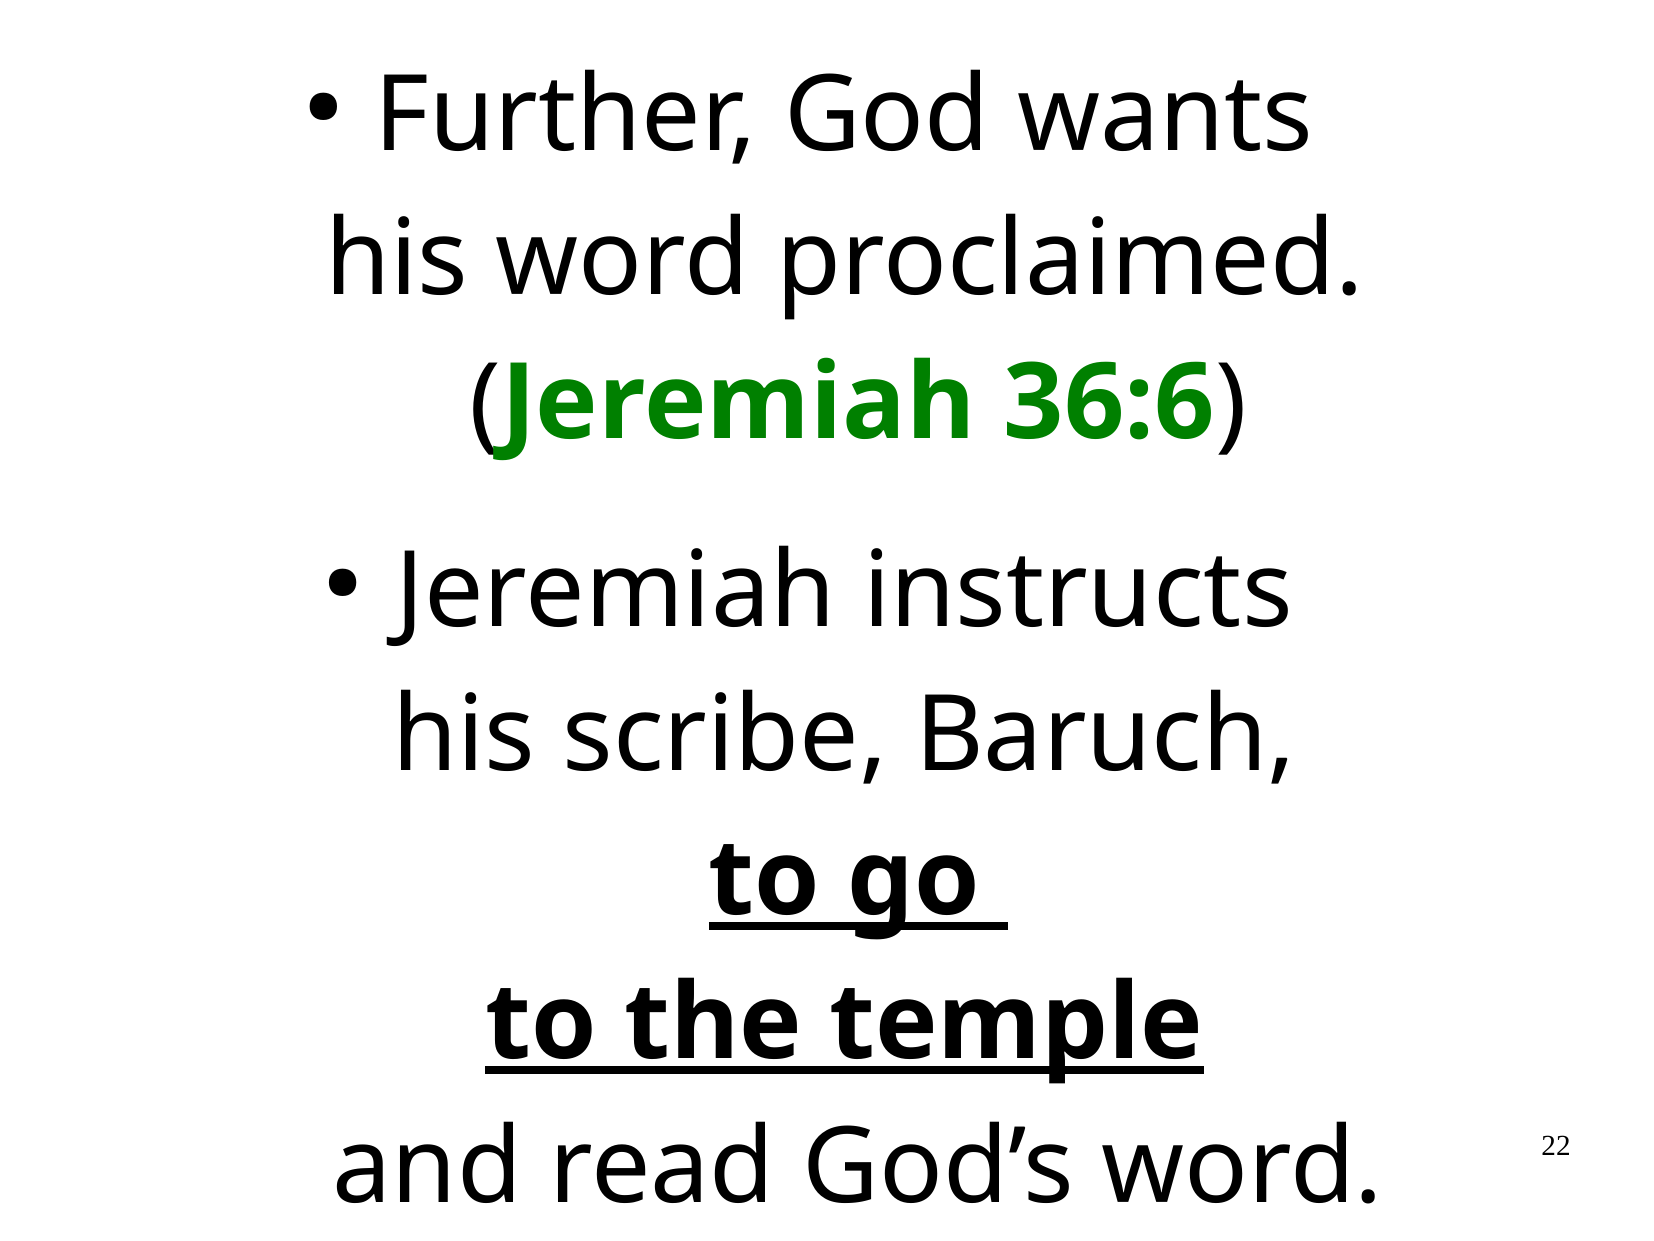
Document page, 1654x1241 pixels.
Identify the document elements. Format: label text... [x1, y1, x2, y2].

list Further, God wants his word proclaimed. (Jeremiah 36:6) Jeremiah instructs his scribe, Baruch, to go to the temple and read God’s word. [37, 37, 1613, 1238]
